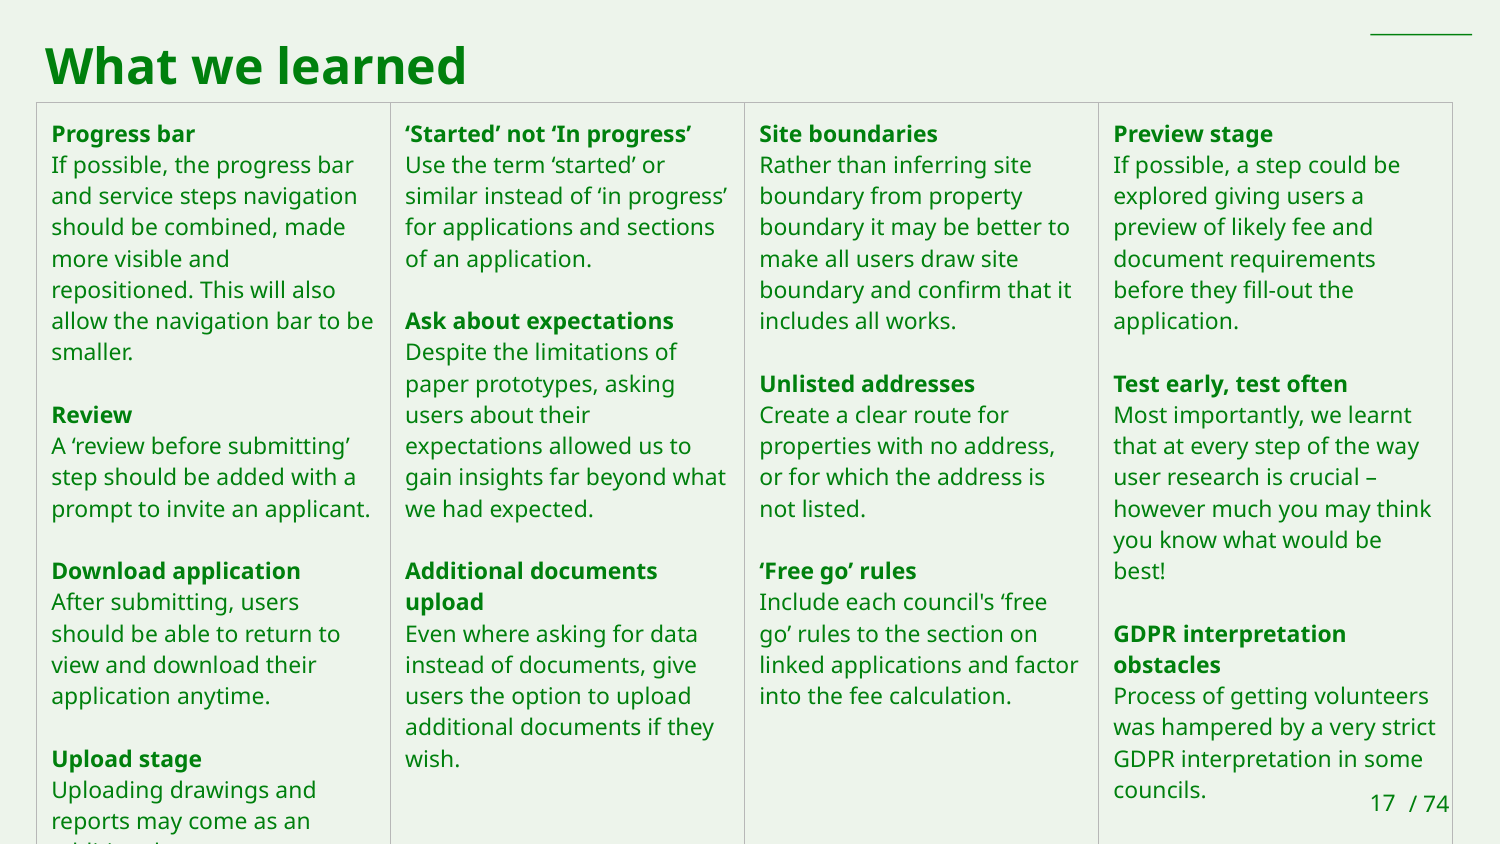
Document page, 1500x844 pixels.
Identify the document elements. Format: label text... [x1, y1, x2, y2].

title What we learned [45, 19, 750, 102]
table_header ‘Started’ not ‘In progress’ Use the term ‘started’ or similar instead of ‘in progress’ for applications and sections of an application. Ask about expectations Despite the limitations of paper prototypes, asking users about their expectations allowed us to gain insights far beyond what we had expected. Additional documents upload Even where asking for data instead of documents, give users the option to upload additional documents if they wish. [391, 103, 744, 844]
table_header Site boundaries Rather than inferring site boundary from property boundary it may be better to make all users draw site boundary and confirm that it includes all works. Unlisted addresses Create a clear route for properties with no address, or for which the address is not listed. ‘Free go’ rules Include each council's ‘free go’ rules to the section on linked applications and factor into the fee calculation. [745, 103, 1098, 844]
table_header Progress bar If possible, the progress bar and service steps navigation should be combined, made more visible and repositioned. This will also allow the navigation bar to be smaller. Review A ‘review before submitting’ step should be added with a prompt to invite an applicant. Download application After submitting, users should be able to return to view and download their application anytime. Upload stage Uploading drawings and reports may come as an additional stage. [37, 103, 390, 844]
table_header Preview stage If possible, a step could be explored giving users a preview of likely fee and document requirements before they fill-out the application. Test early, test often Most importantly, we learnt that at every step of the way user research is crucial – however much you may think you know what would be best! GDPR interpretation obstacles Process of getting volunteers was hampered by a very strict GDPR interpretation in some councils. [1099, 103, 1452, 844]
